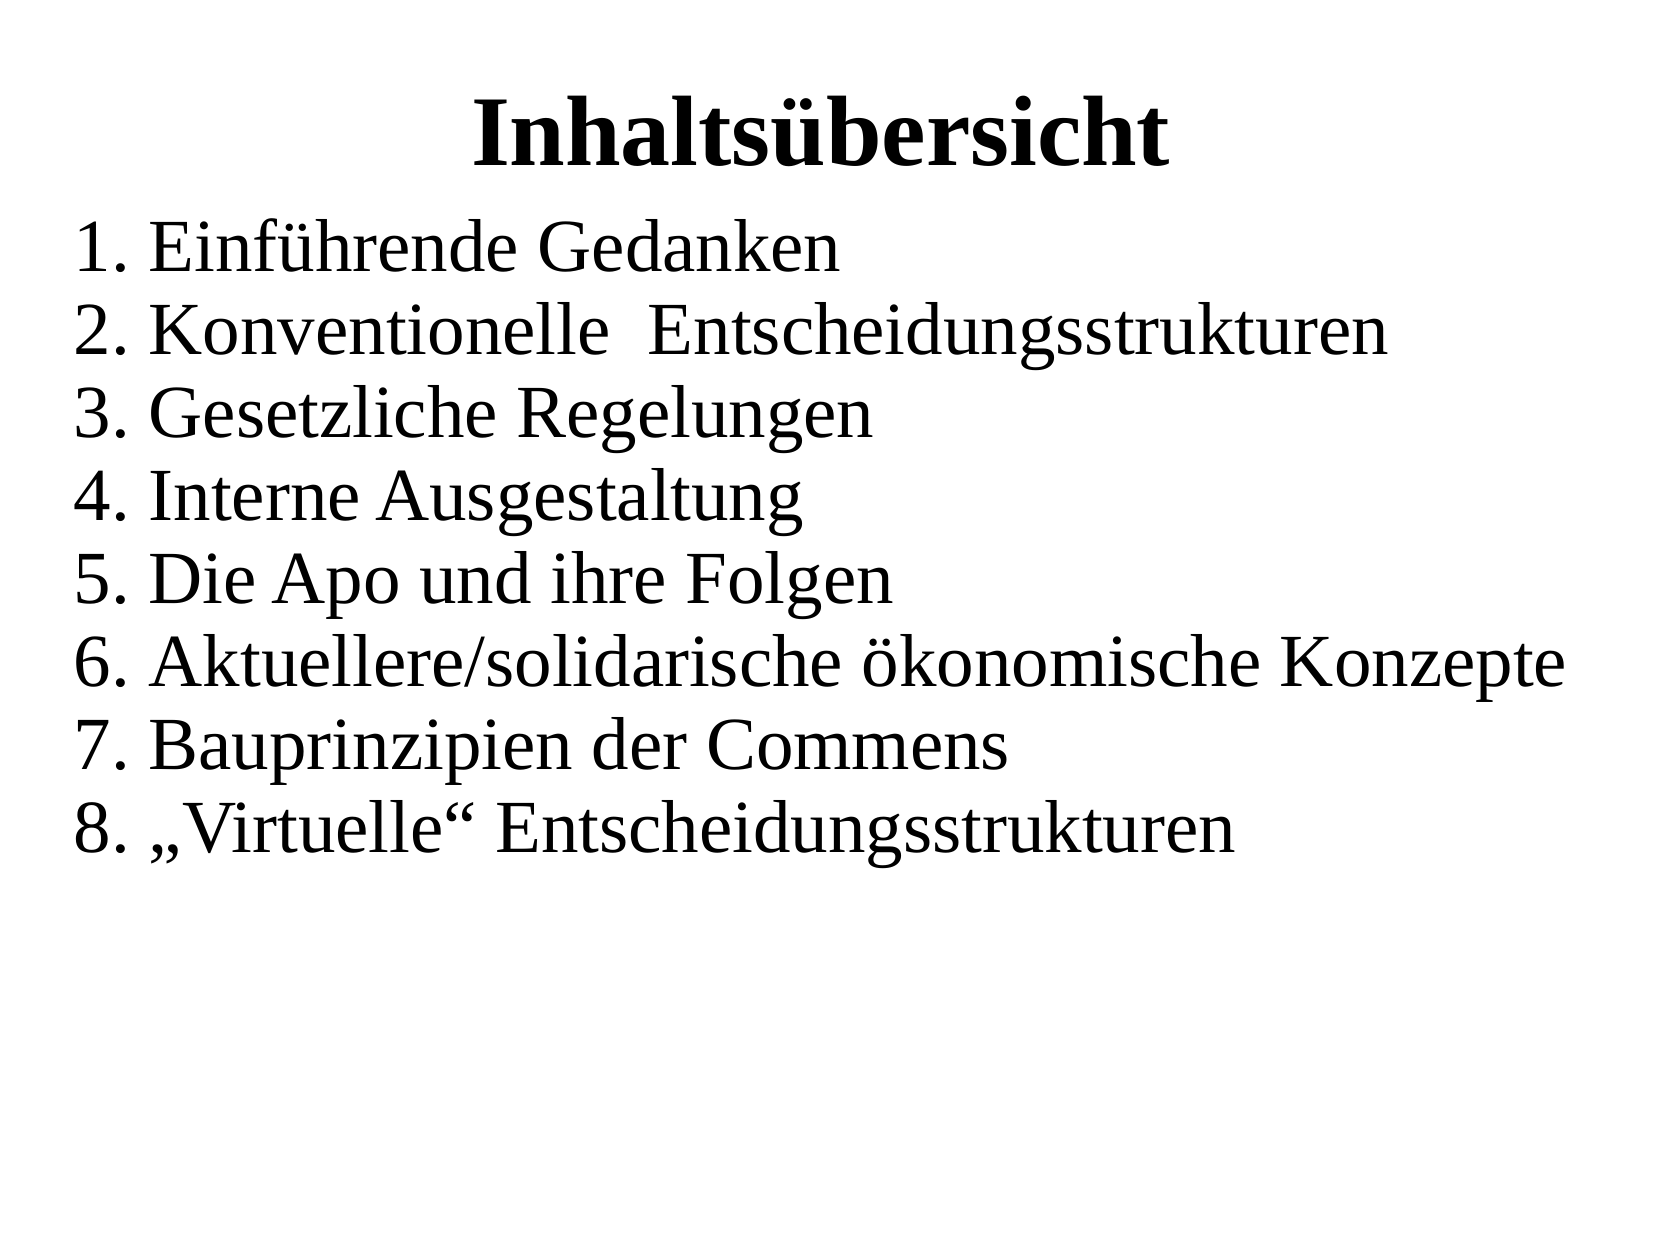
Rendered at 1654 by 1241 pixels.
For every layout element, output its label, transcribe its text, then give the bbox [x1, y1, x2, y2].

text_box Inhaltsübersicht Einführende Gedanken Konventionelle Entscheidungsstrukturen Gesetzliche Regelungen Interne Ausgestaltung Die Apo und ihre Folgen Aktuellere/solidarische ökonomische Konzepte Bauprinzipien der Commens „Virtuelle“ Entscheidungsstrukturen [59, 68, 1595, 876]
